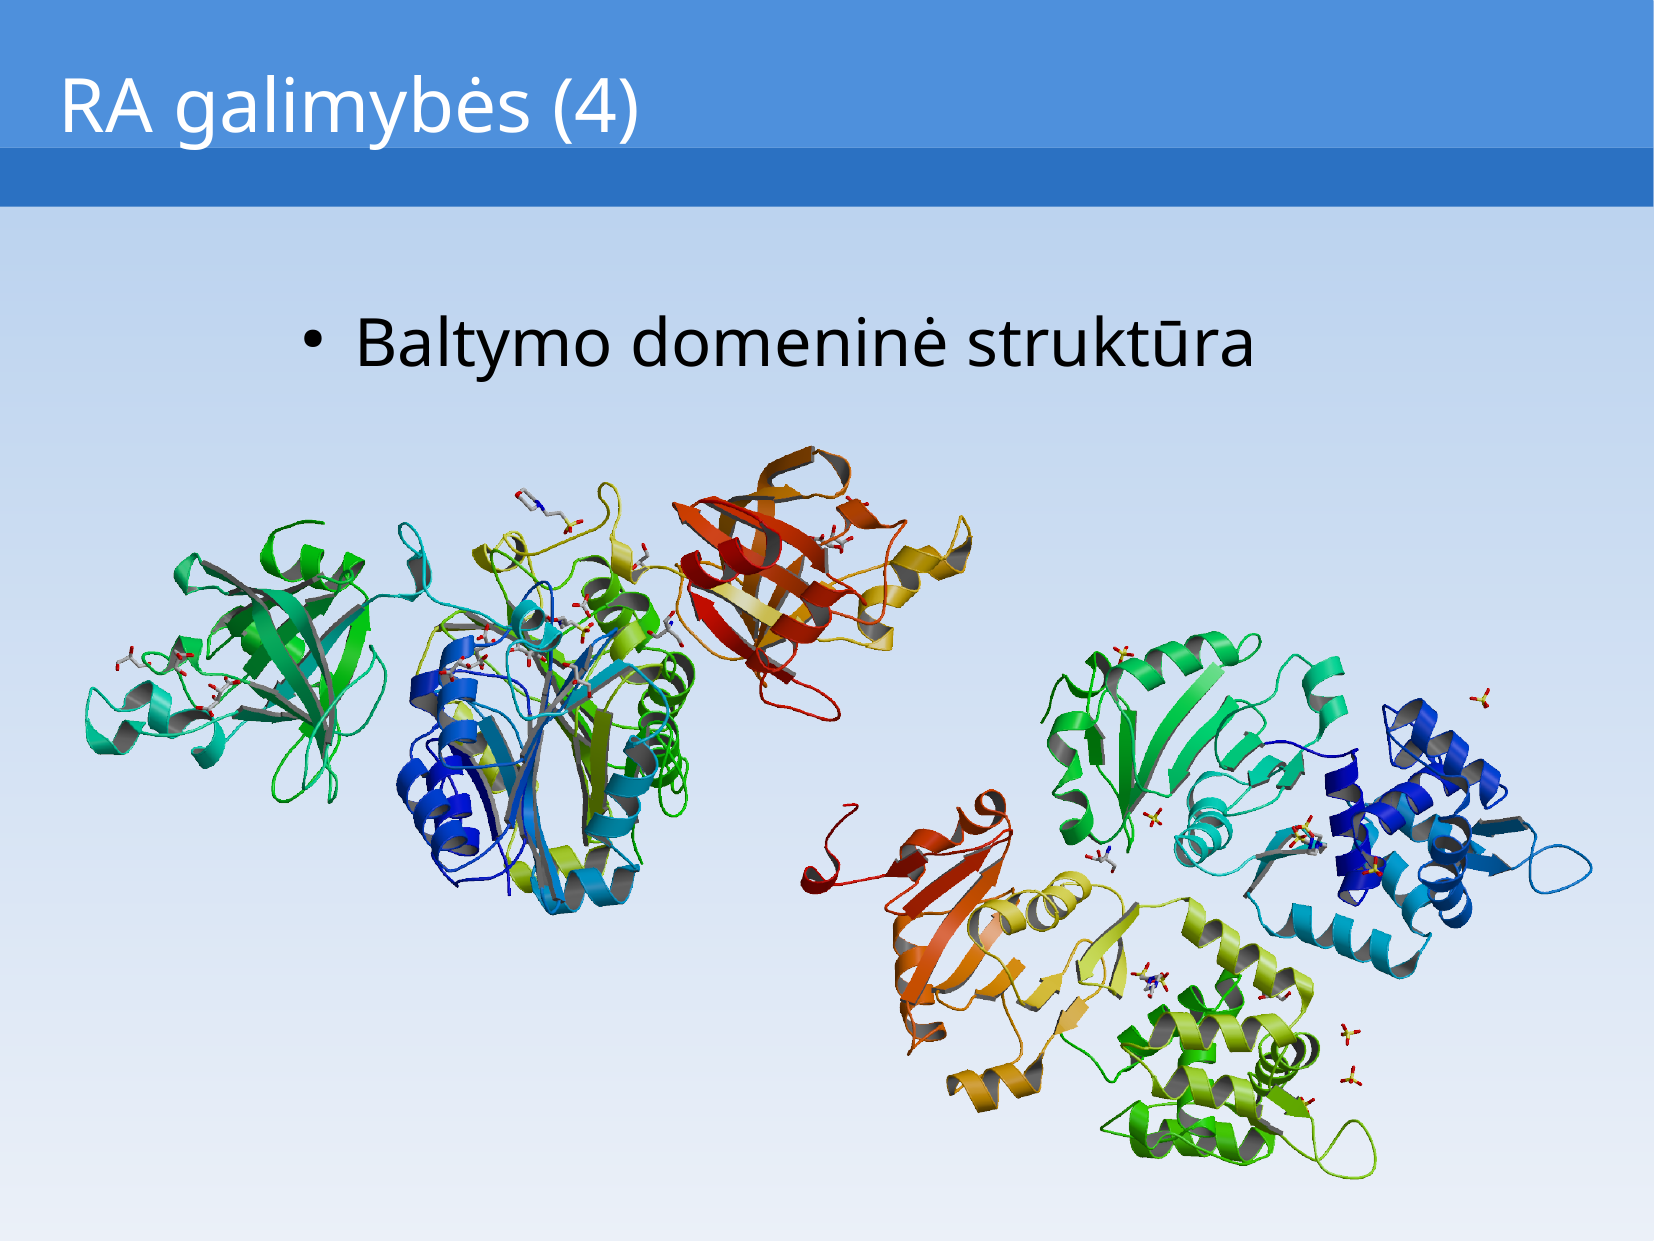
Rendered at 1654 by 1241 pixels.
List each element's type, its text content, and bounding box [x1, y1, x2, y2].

title RA galimybės (4) [59, 29, 1418, 178]
list Baltymo domeninė struktūra [265, 295, 1447, 448]
picture [81, 442, 1595, 1182]
